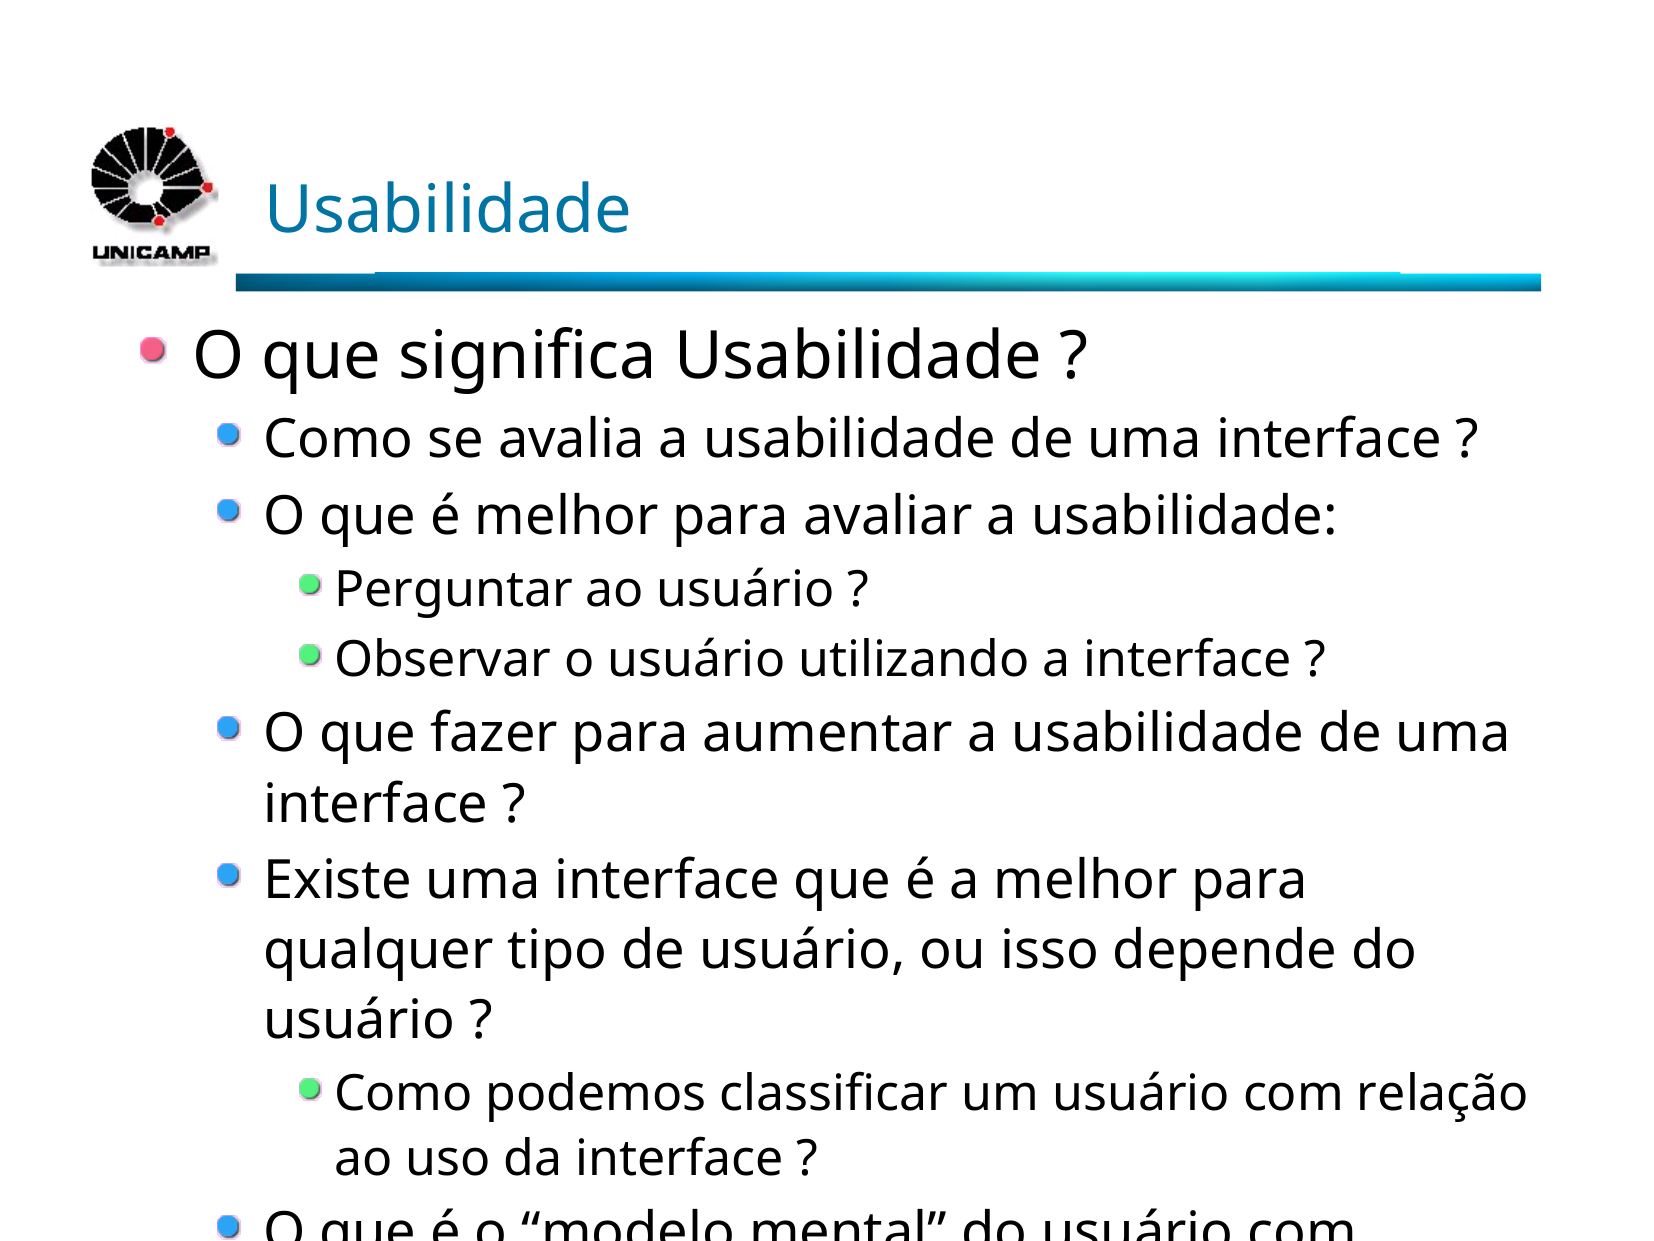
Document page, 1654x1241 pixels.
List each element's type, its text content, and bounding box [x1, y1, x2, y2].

title Usabilidade [264, 57, 1534, 250]
picture [125, 272, 1654, 295]
picture [216, 1214, 242, 1241]
list O que significa Usabilidade ? Como se avalia a usabilidade de uma interface ? O que é melhor para avaliar a usabilidade: Perguntar ao usuário ? Observar o usuário utilizando a interface ? O que fazer para aumentar a usabilidade de uma interface ? Existe uma interface que é a melhor para qualquer tipo de usuário, ou isso depende do usuário ? Como podemos classificar um usuário com relação ao uso da interface ? O que é o “modelo mental” do usuário com relação ao sistema ? [121, 309, 1534, 1167]
